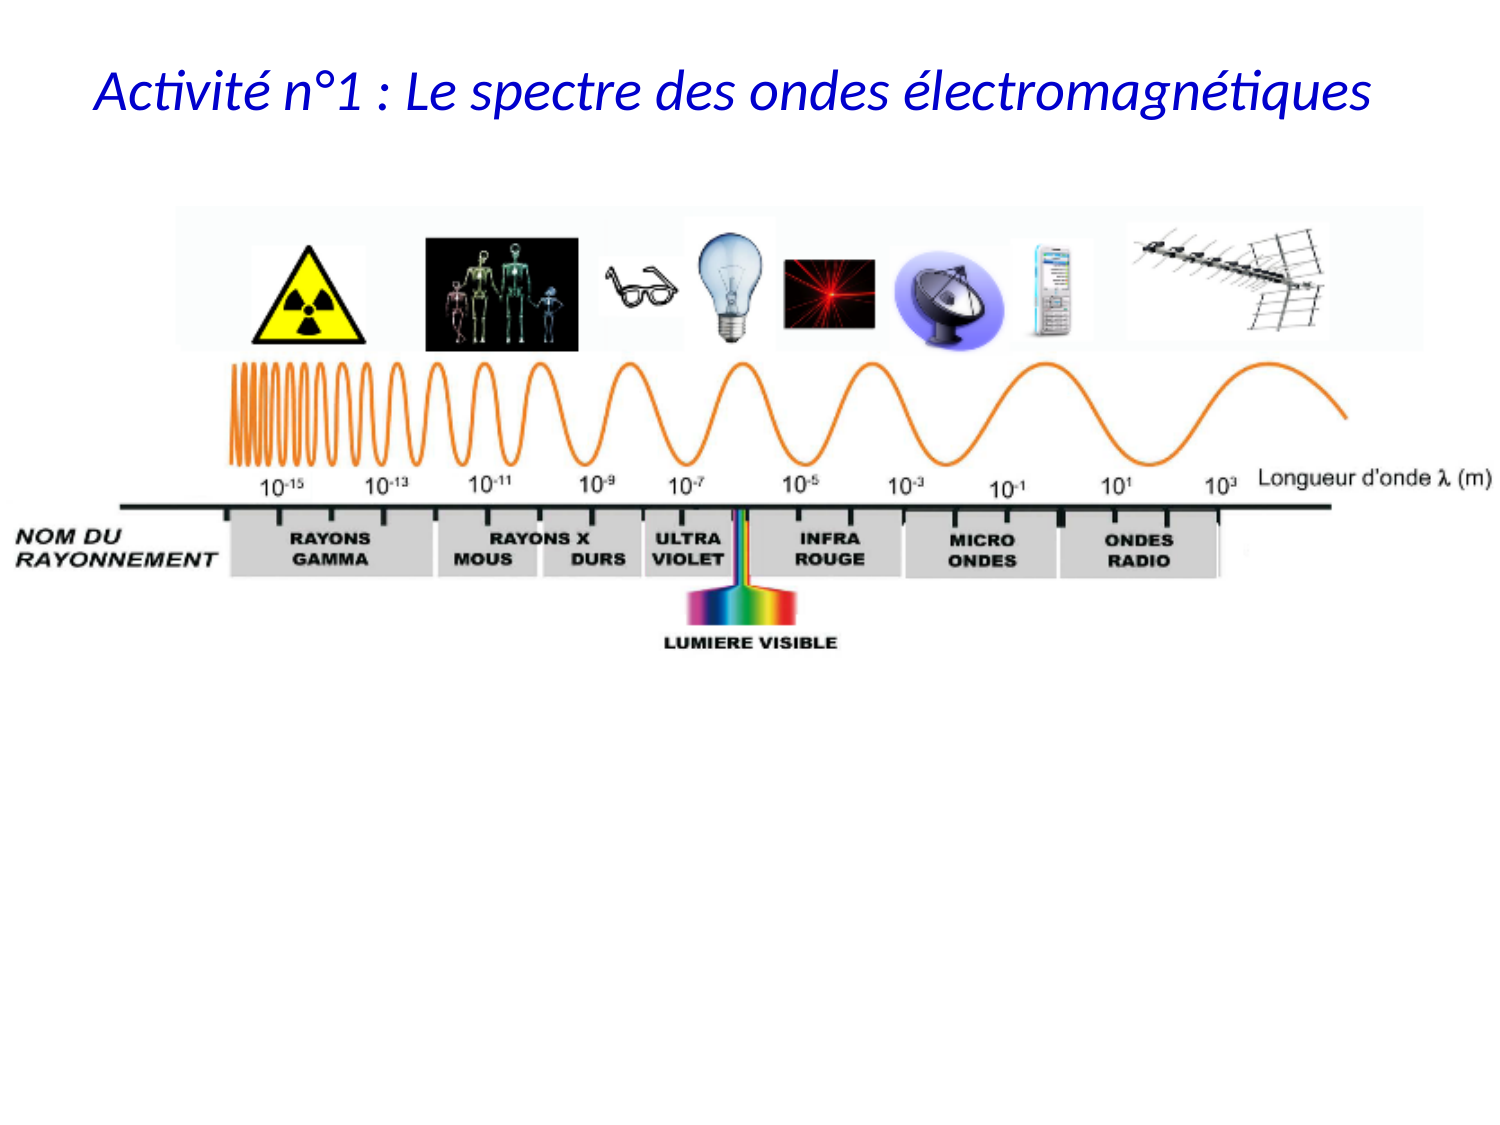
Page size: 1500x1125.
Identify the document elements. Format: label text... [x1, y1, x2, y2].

text_box Activité n°1 : Le spectre des ondes électromagnétiques [79, 59, 1388, 146]
picture [0, 206, 1500, 667]
